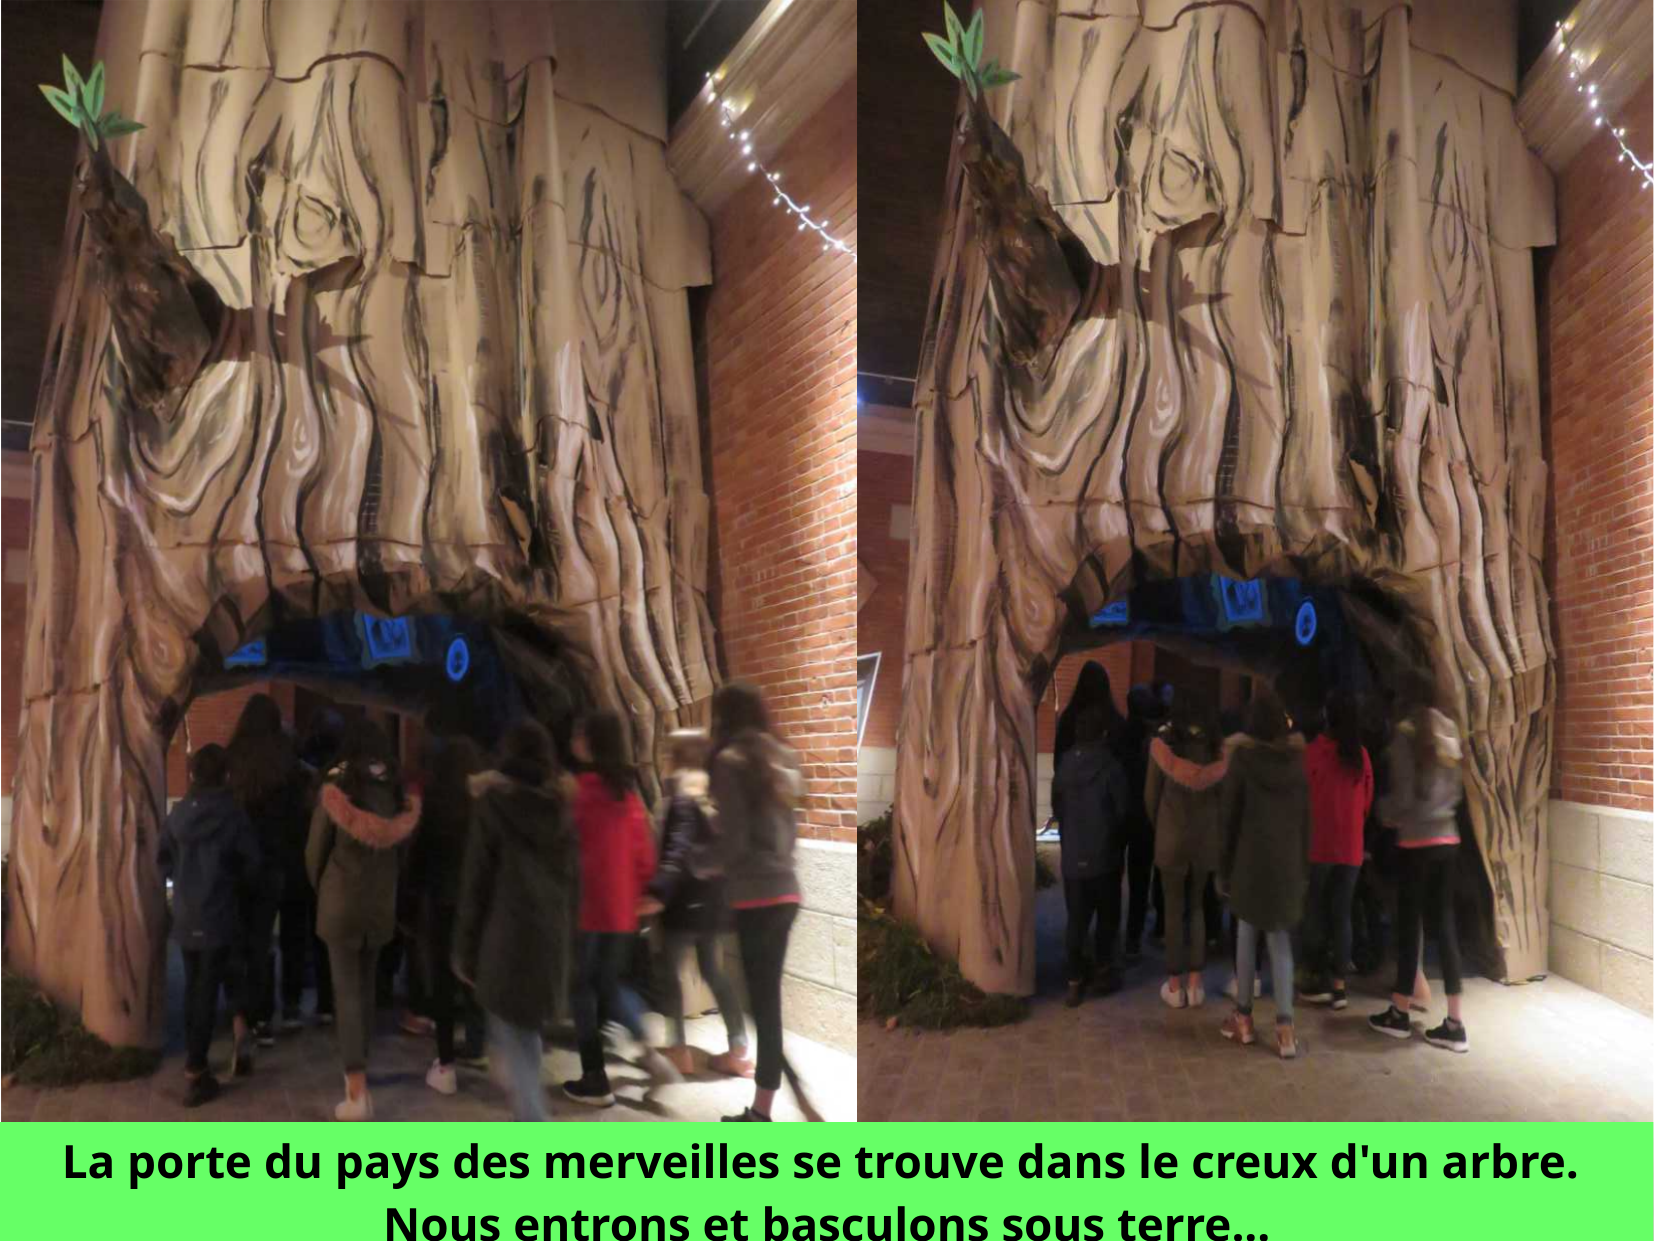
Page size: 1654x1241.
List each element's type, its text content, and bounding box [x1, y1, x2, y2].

picture [0, 0, 1654, 1122]
text_box La porte du pays des merveilles se trouve dans le creux d'un arbre. Nous entrons et basculons sous terre... [0, 1122, 1654, 1241]
